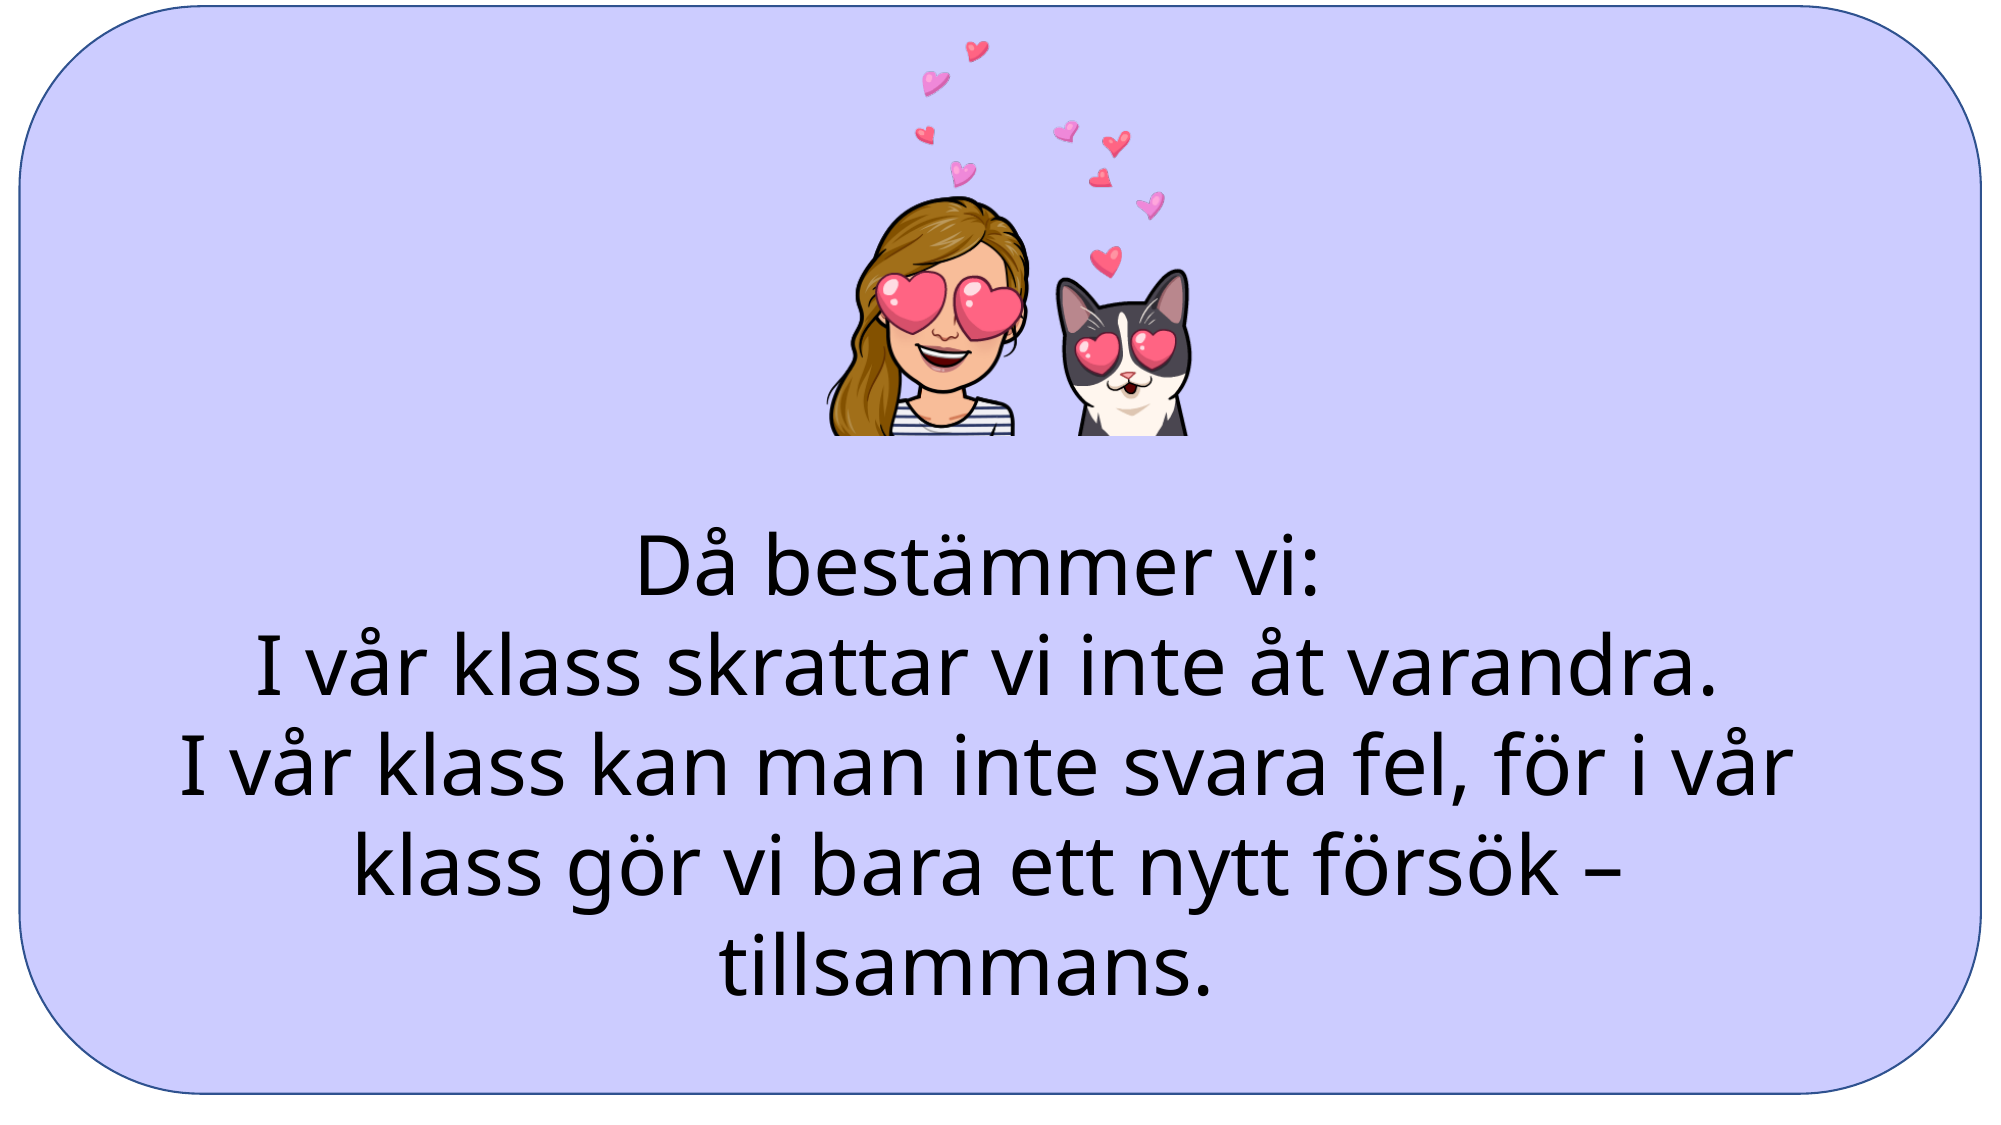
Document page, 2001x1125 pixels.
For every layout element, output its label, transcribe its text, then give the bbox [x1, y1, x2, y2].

picture [820, 30, 1226, 436]
text_box Då bestämmer vi: I vår klass skrattar vi inte åt varandra. I vår klass kan man inte svara fel, för i vår klass gör vi bara ett nytt försök – tillsammans. [151, 504, 1826, 1025]
text_box [19, 6, 1981, 1094]
